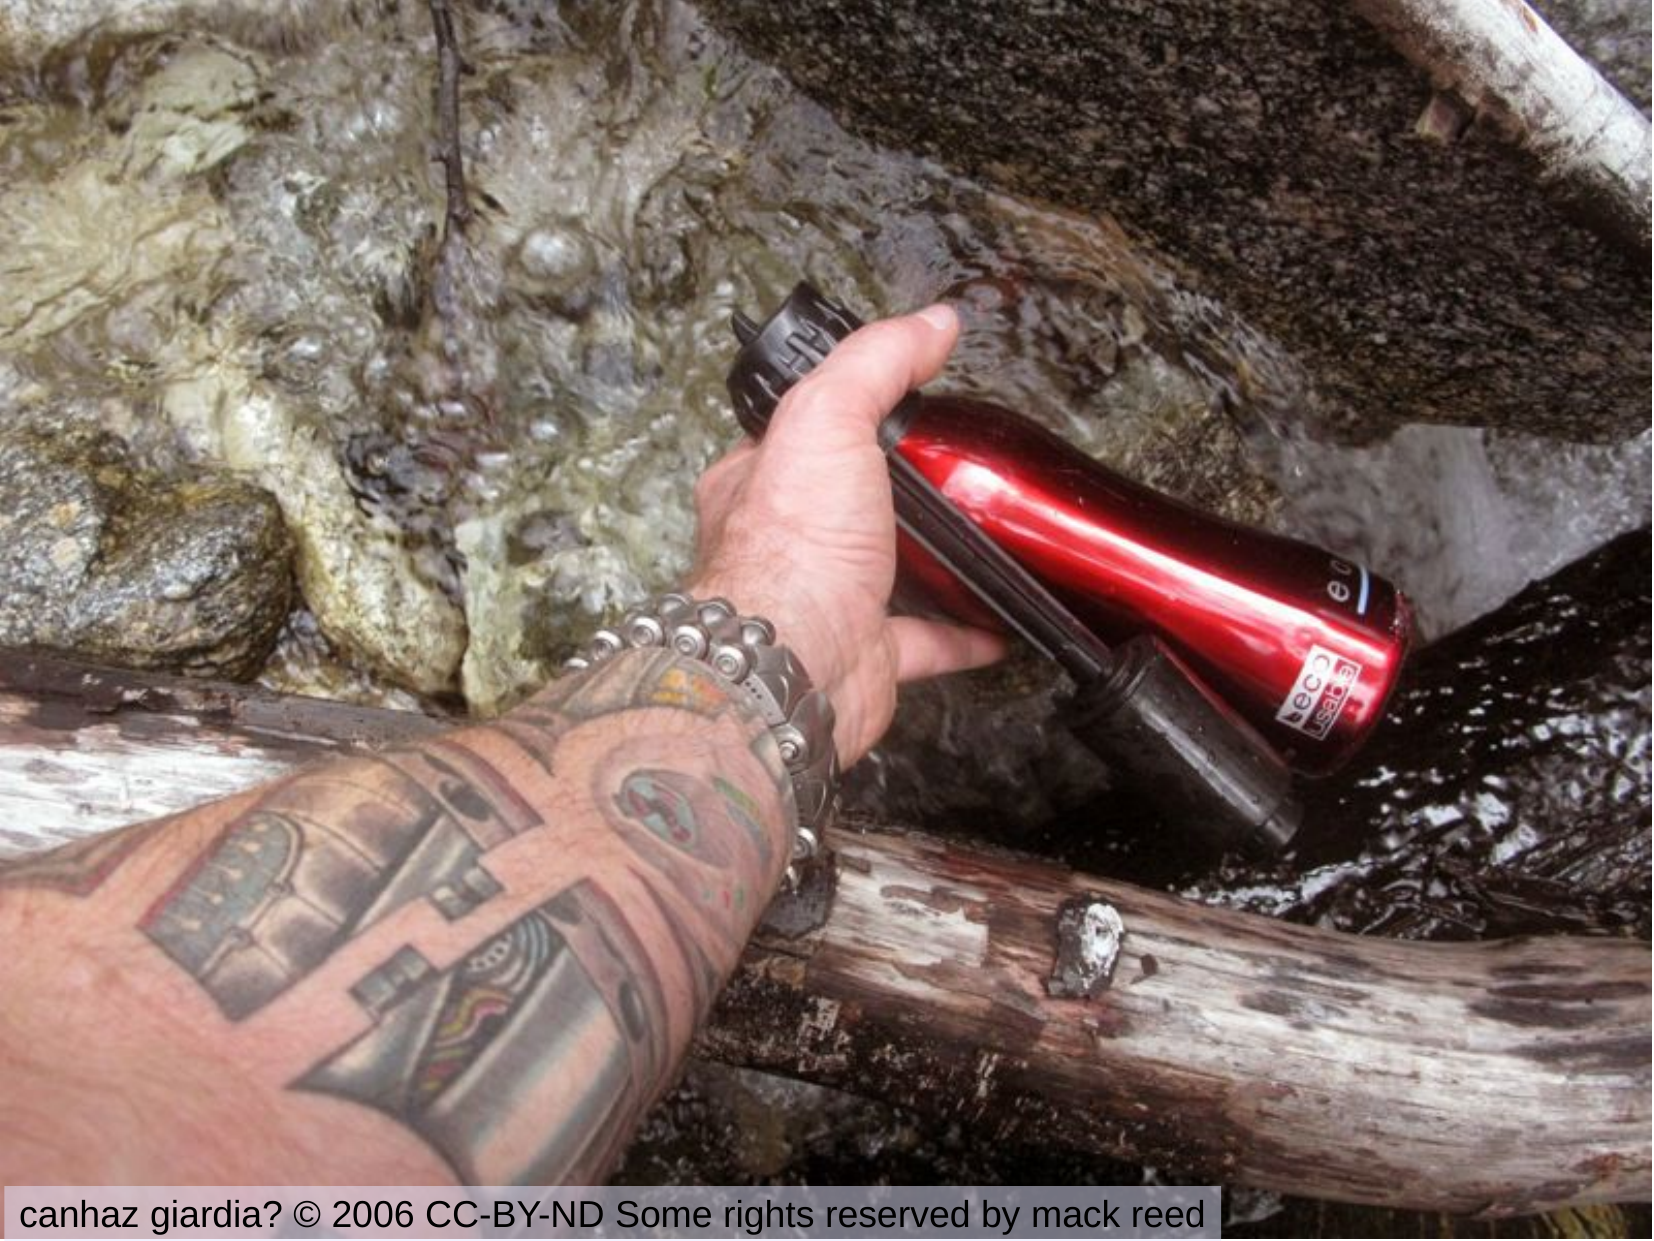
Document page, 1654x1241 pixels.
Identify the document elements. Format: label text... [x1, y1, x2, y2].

text_box canhaz giardia? © 2006 CC-BY-ND Some rights reserved by mack reed [4, 1186, 1222, 1241]
picture [0, 0, 1652, 1239]
